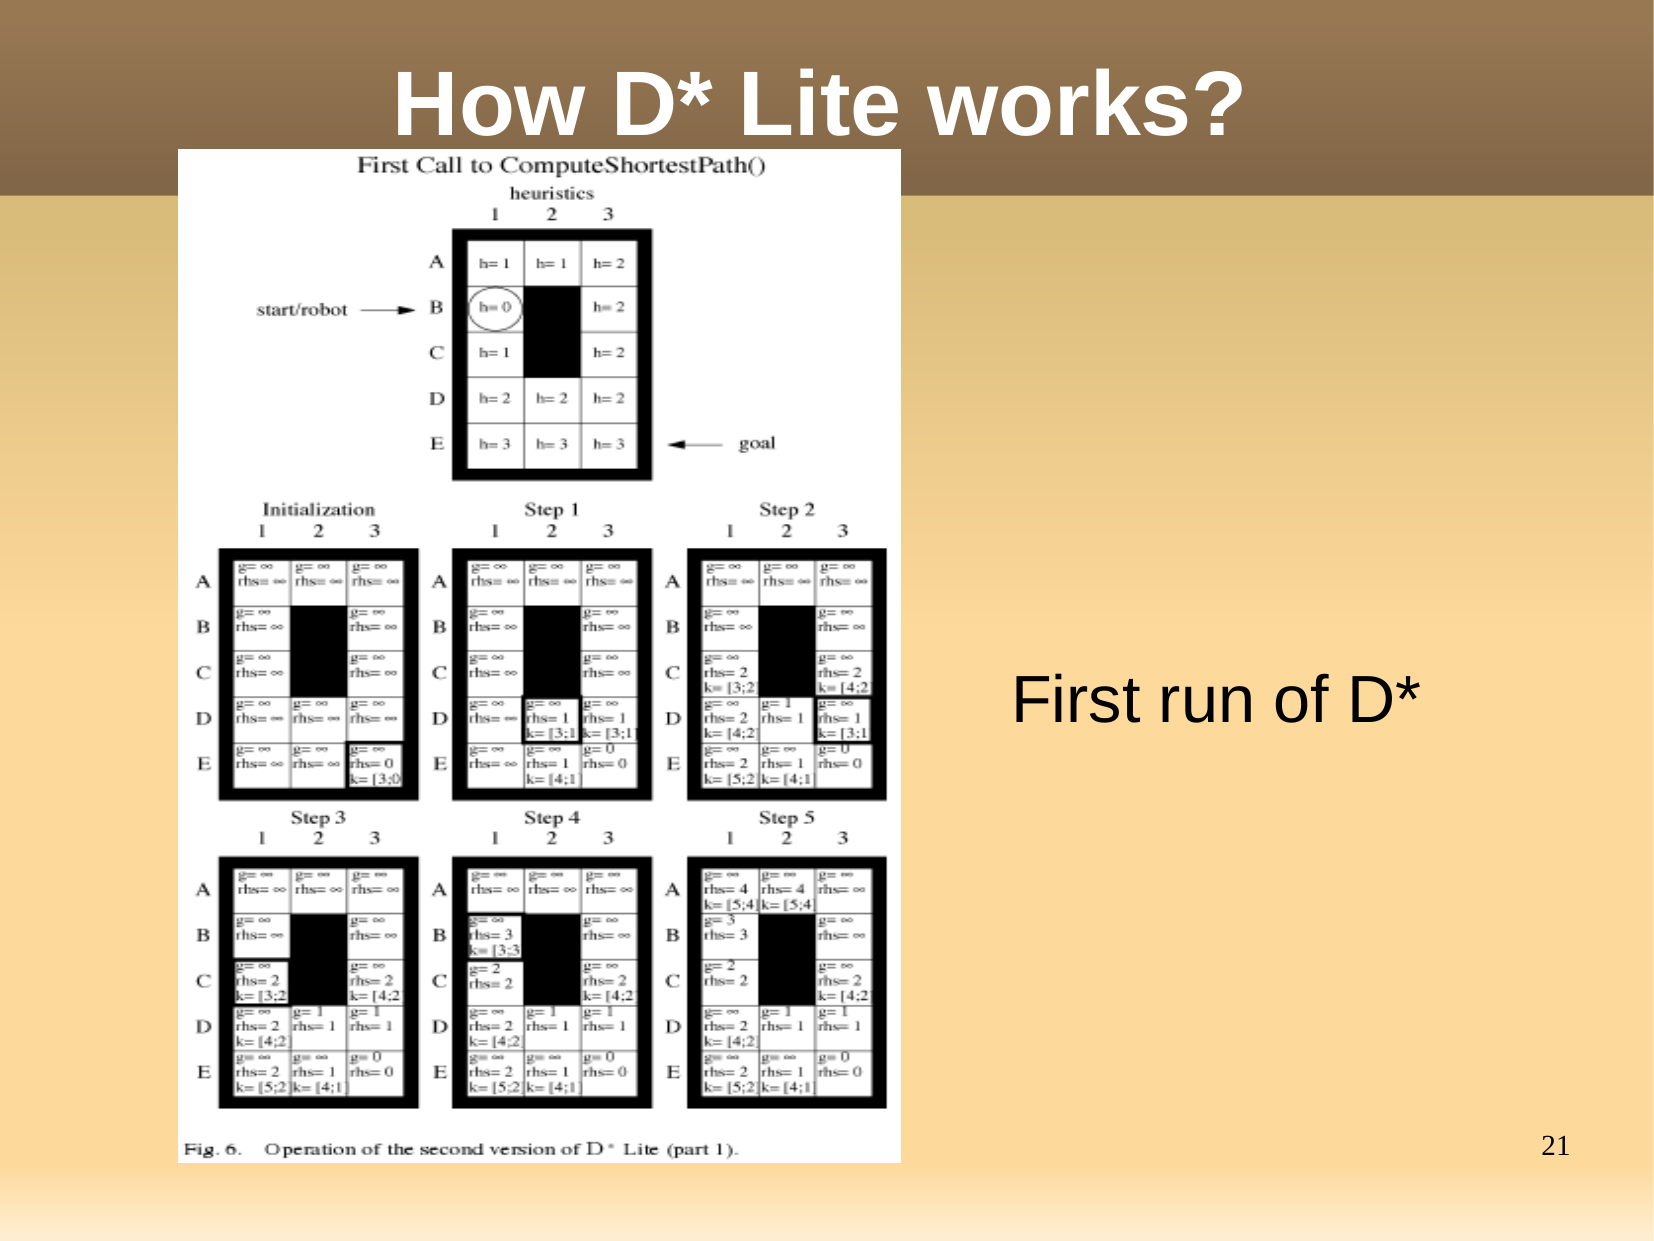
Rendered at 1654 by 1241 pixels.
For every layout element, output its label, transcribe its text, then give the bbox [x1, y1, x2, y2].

title How D* Lite works? [76, 0, 1565, 208]
subtitle First run of D* [901, 290, 1571, 1109]
picture [0, 0, 1654, 1241]
